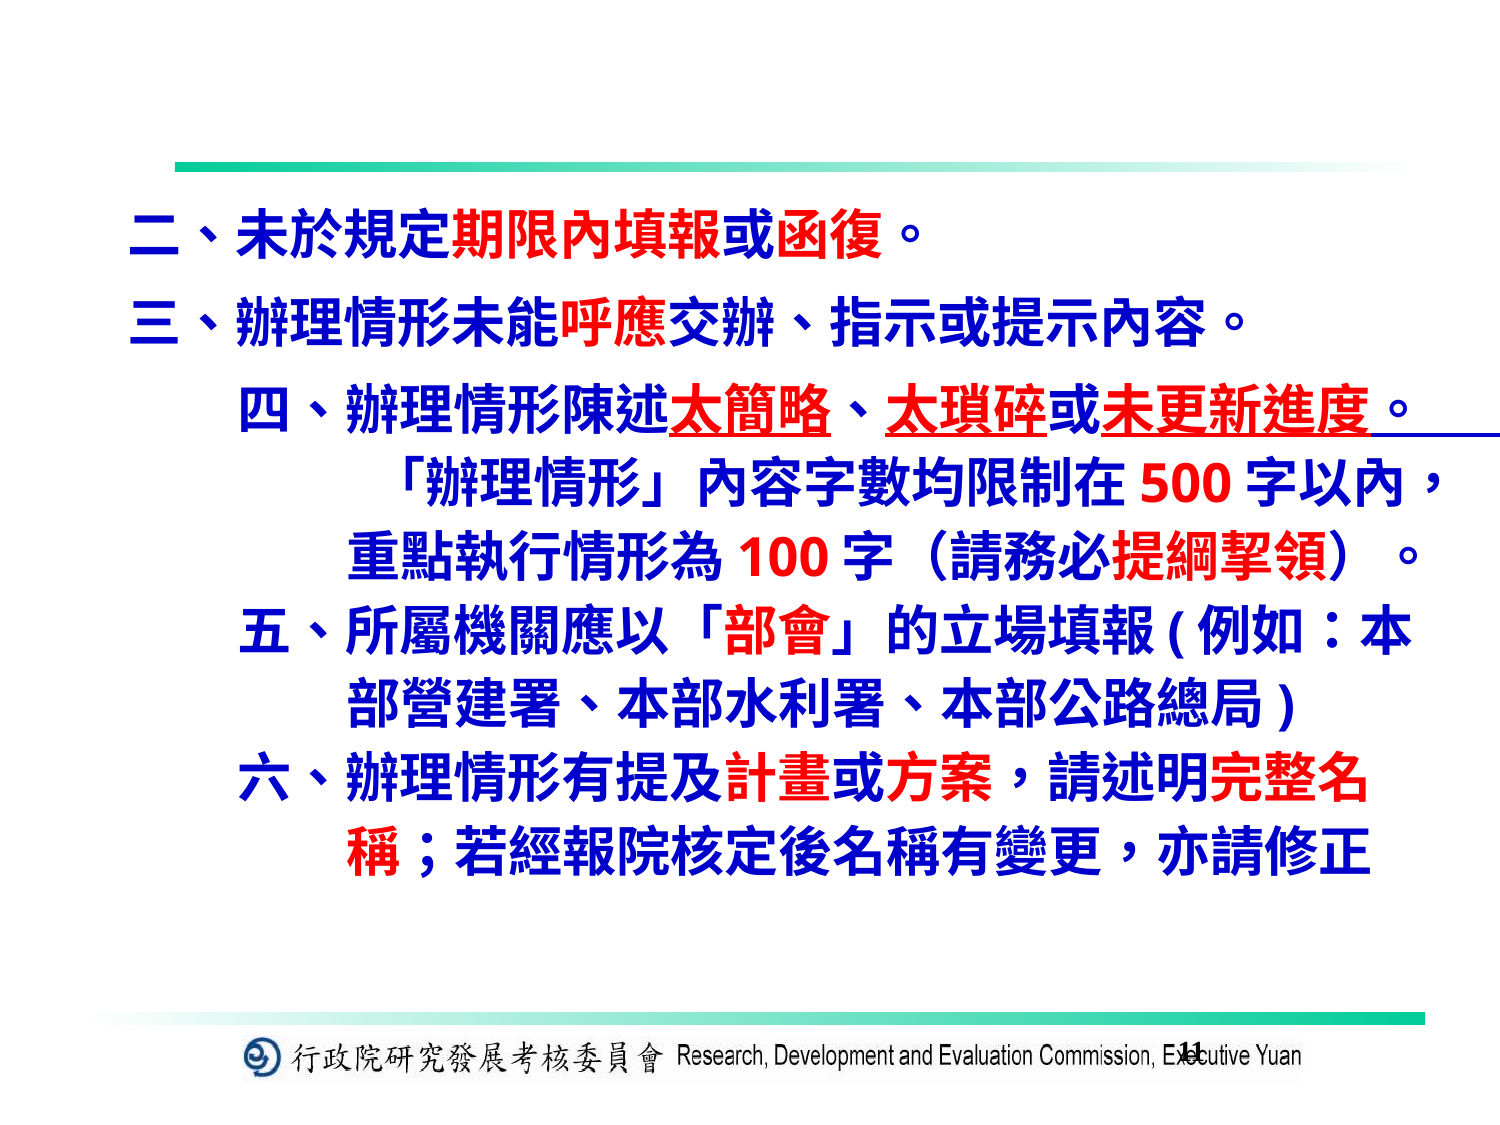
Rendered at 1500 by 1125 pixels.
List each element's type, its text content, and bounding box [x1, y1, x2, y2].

list 二、未於規定期限內填報或函復。 三、辦理情形未能呼應交辦、指示或提示內容。 四、辦理情形陳述太簡略、太瑣碎或未更新進度。 「辦理情形」內容字數均限制在500字以內，重點執行情形為100字（請務必提綱挈領）。 五、所屬機關應以「部會」的立場填報(例如：本部營建署、本部水利署、本部公路總局) 六、辦理情形有提及計畫或方案，請述明完整名稱；若經報院核定後名稱有變更，亦請修正 [112, 184, 1436, 965]
text_box [1162, 1012, 1476, 1101]
